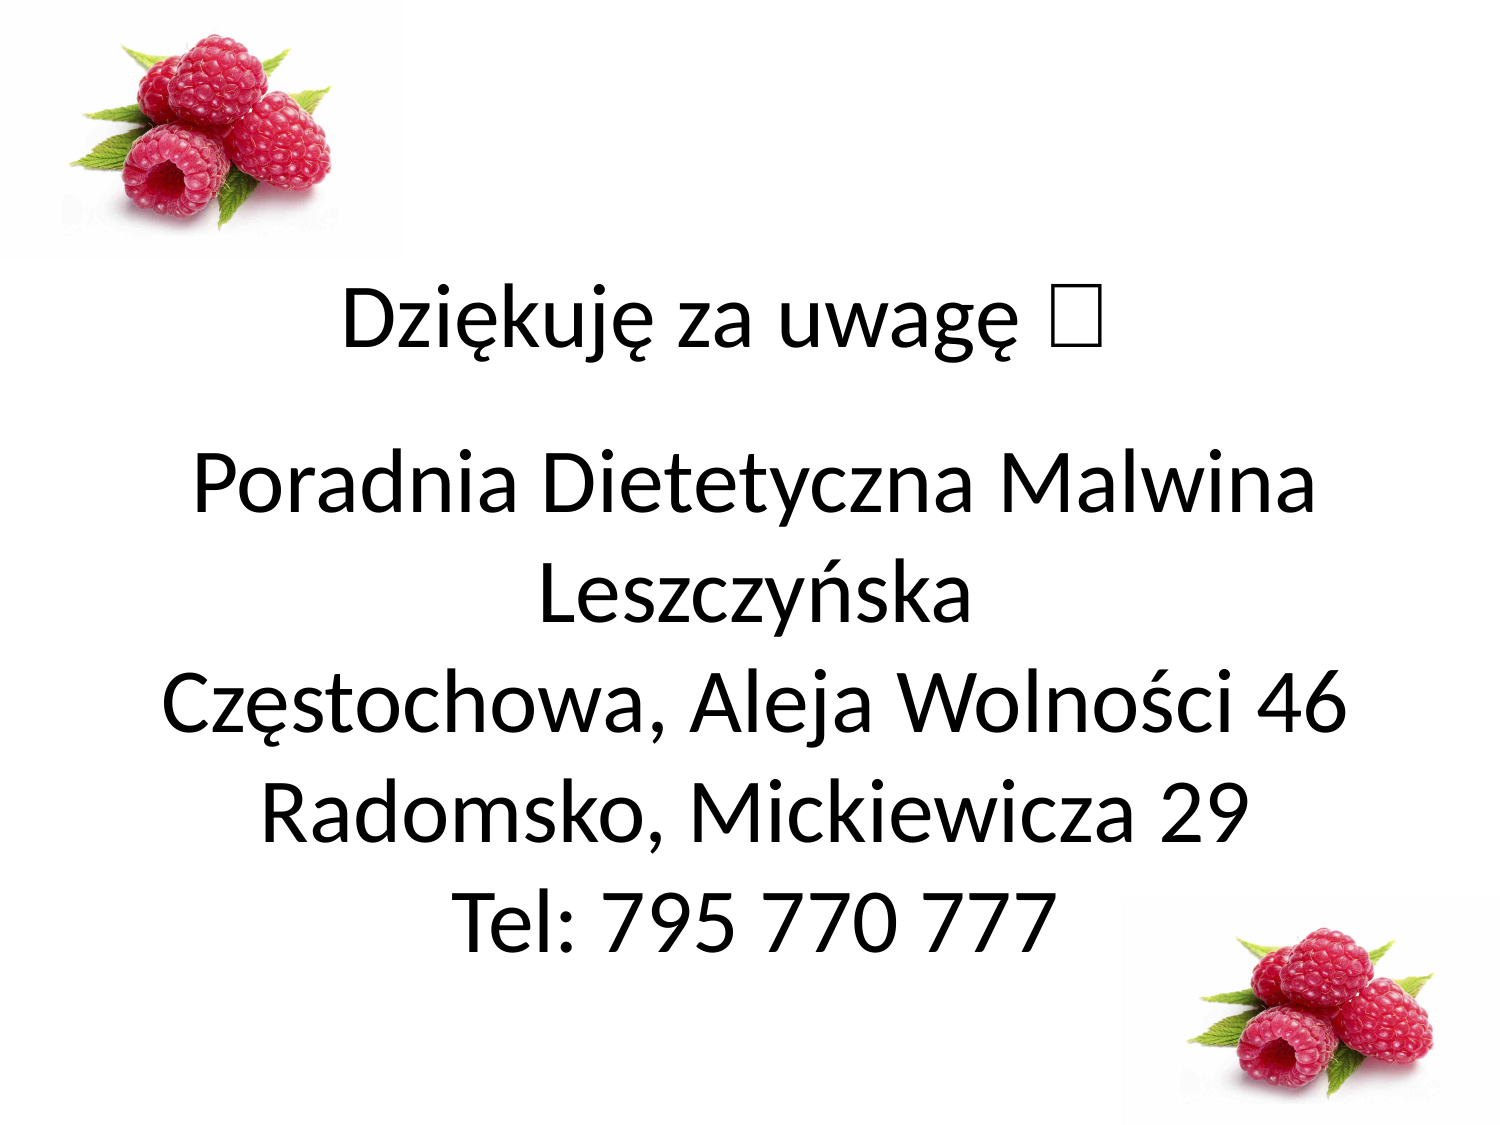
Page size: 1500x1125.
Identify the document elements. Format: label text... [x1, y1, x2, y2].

title Dziękuję za uwagę  [88, 248, 1364, 413]
picture [0, 0, 402, 260]
picture [1122, 897, 1500, 1125]
subtitle Poradnia Dietetyczna Malwina Leszczyńska Częstochowa, Aleja Wolności 46 Radomsko, Mickiewicza 29 Tel: 795 770 777 [47, 413, 1465, 701]
